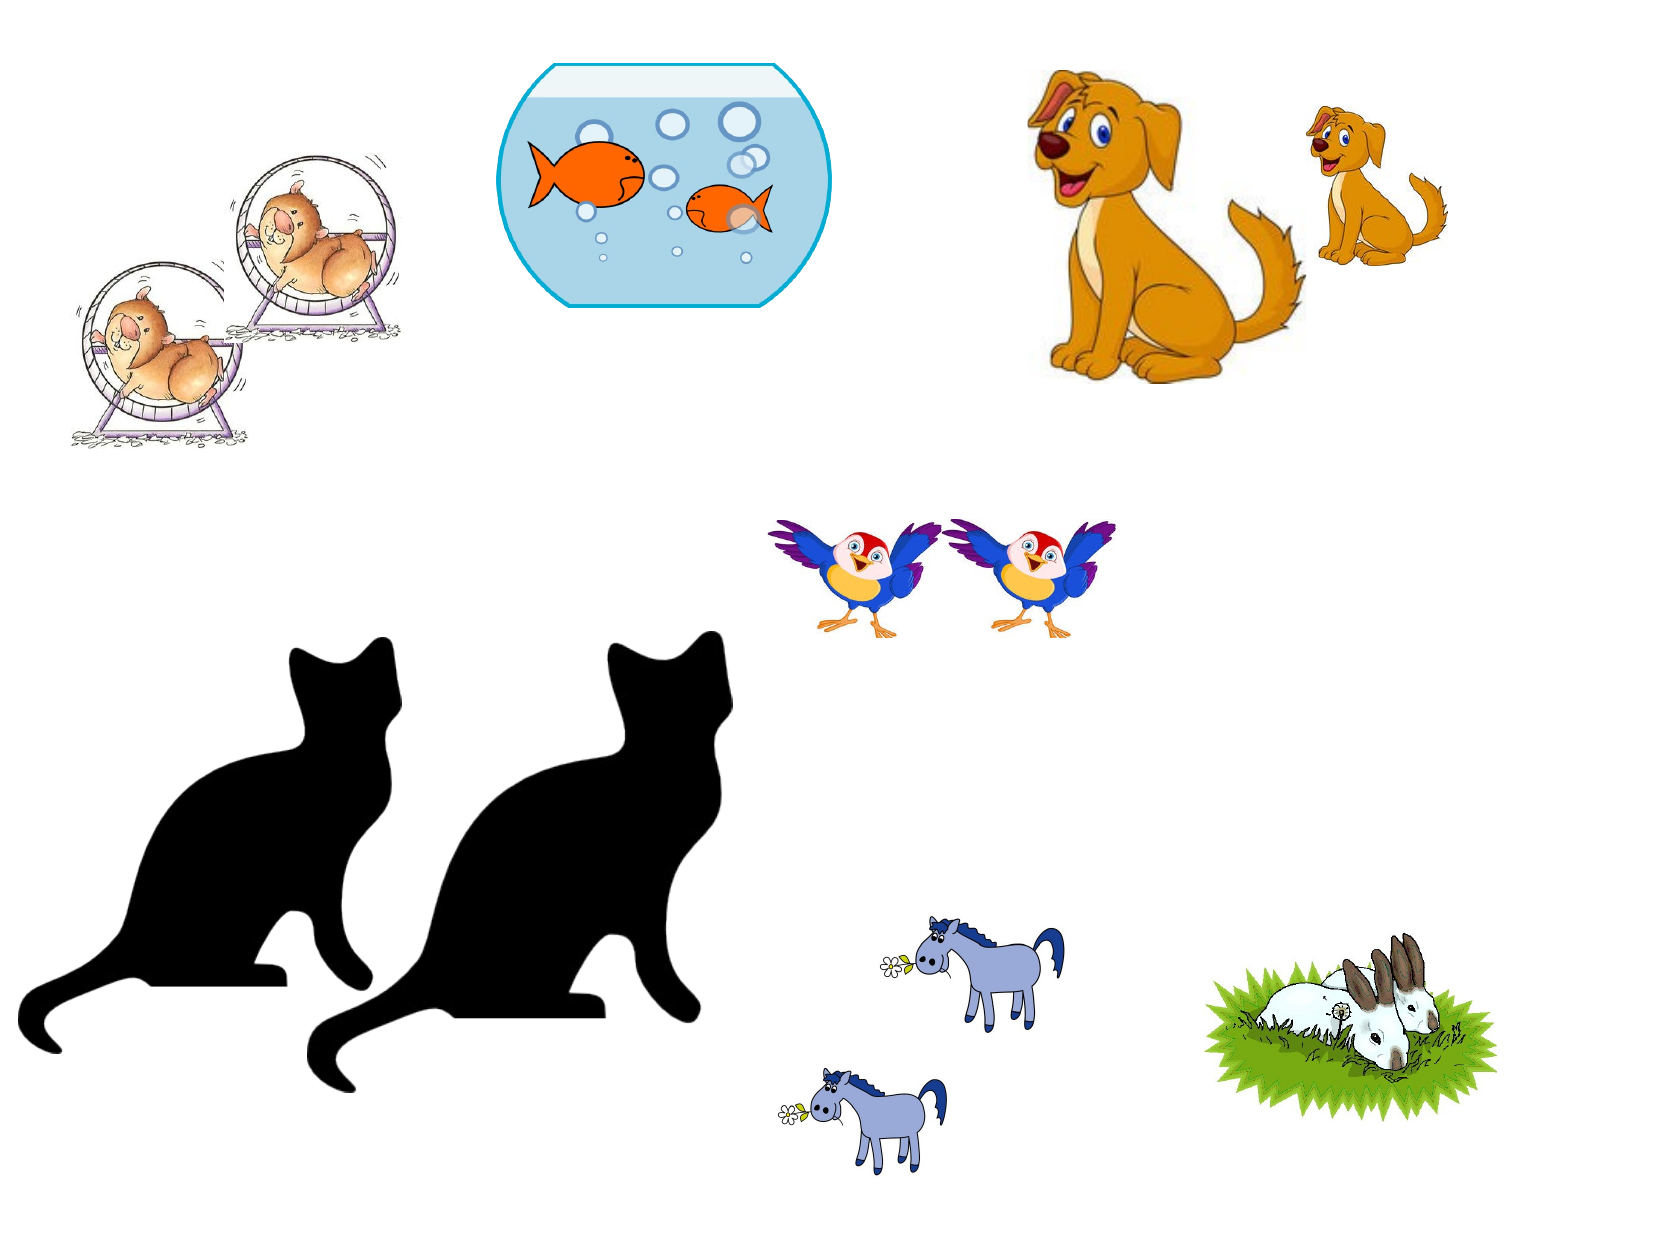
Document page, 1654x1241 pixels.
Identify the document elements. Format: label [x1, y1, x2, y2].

picture [1027, 70, 1448, 384]
picture [496, 191, 566, 308]
picture [767, 519, 1116, 638]
picture [496, 63, 829, 305]
picture [70, 152, 402, 449]
picture [772, 1051, 957, 1182]
picture [18, 631, 733, 1093]
picture [762, 197, 832, 308]
picture [776, 63, 832, 163]
picture [1204, 933, 1497, 1123]
picture [874, 897, 1075, 1040]
